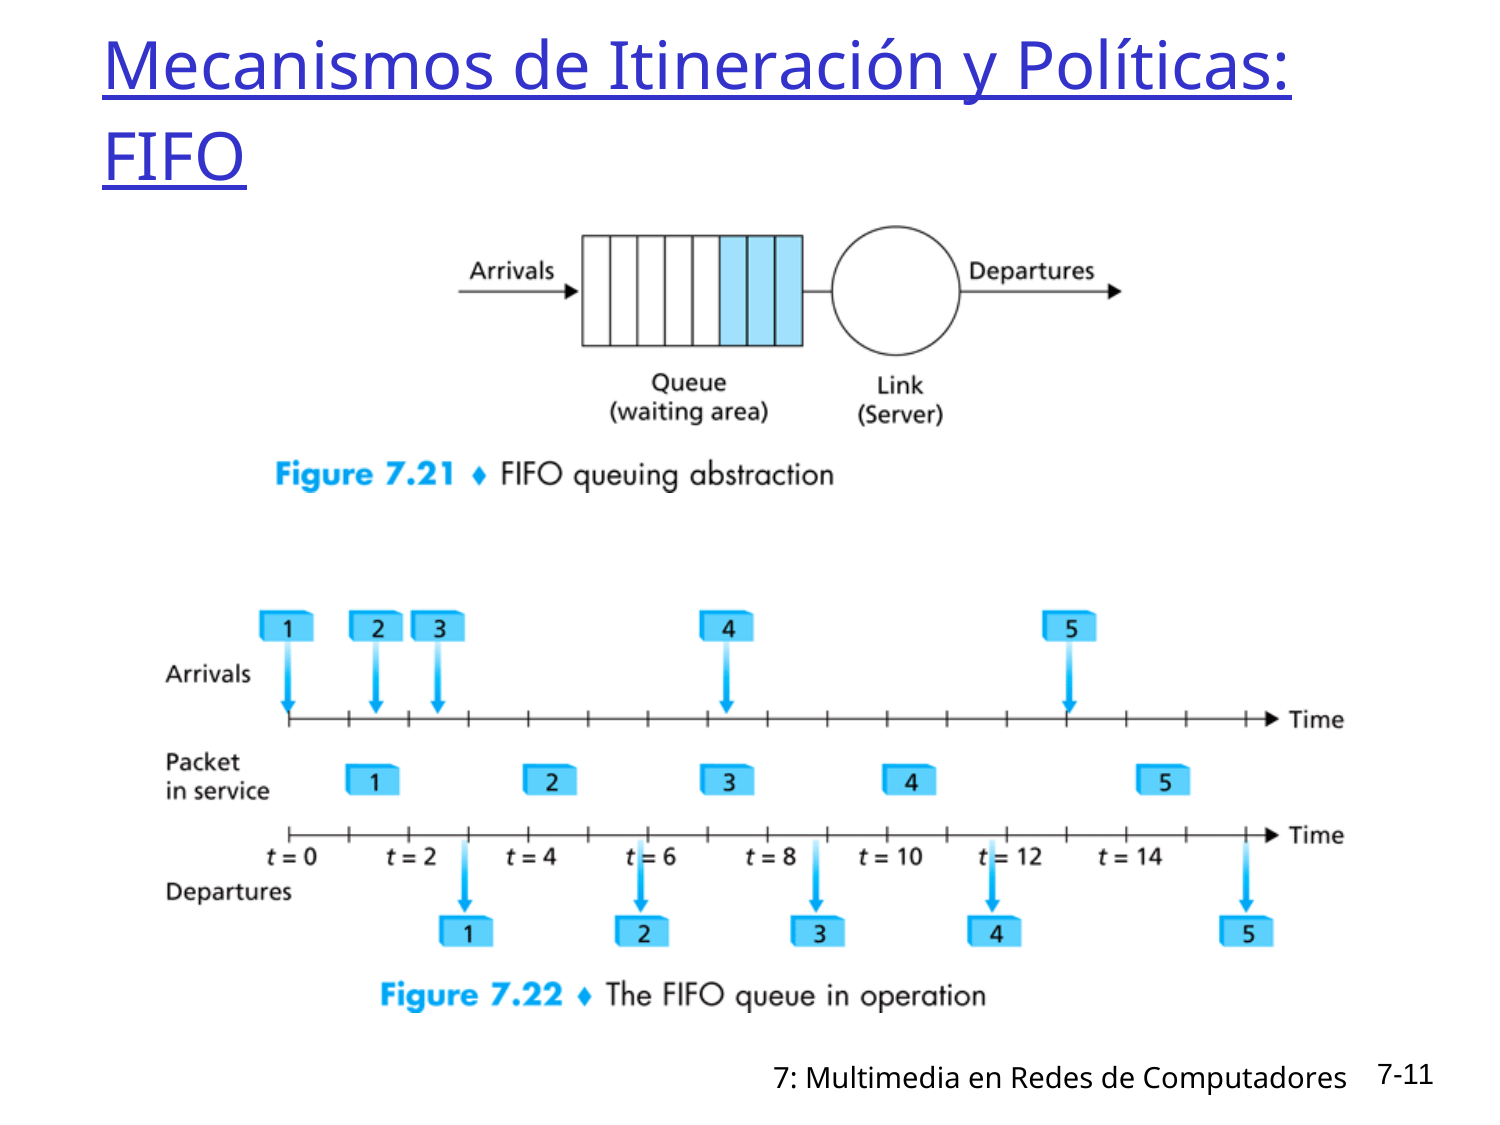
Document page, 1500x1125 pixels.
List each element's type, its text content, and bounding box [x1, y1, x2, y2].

picture [412, 994, 419, 1001]
title Mecanismos de Itineración y Políticas: FIFO [87, 23, 1363, 195]
picture [275, 224, 1126, 493]
picture [160, 606, 1351, 1013]
